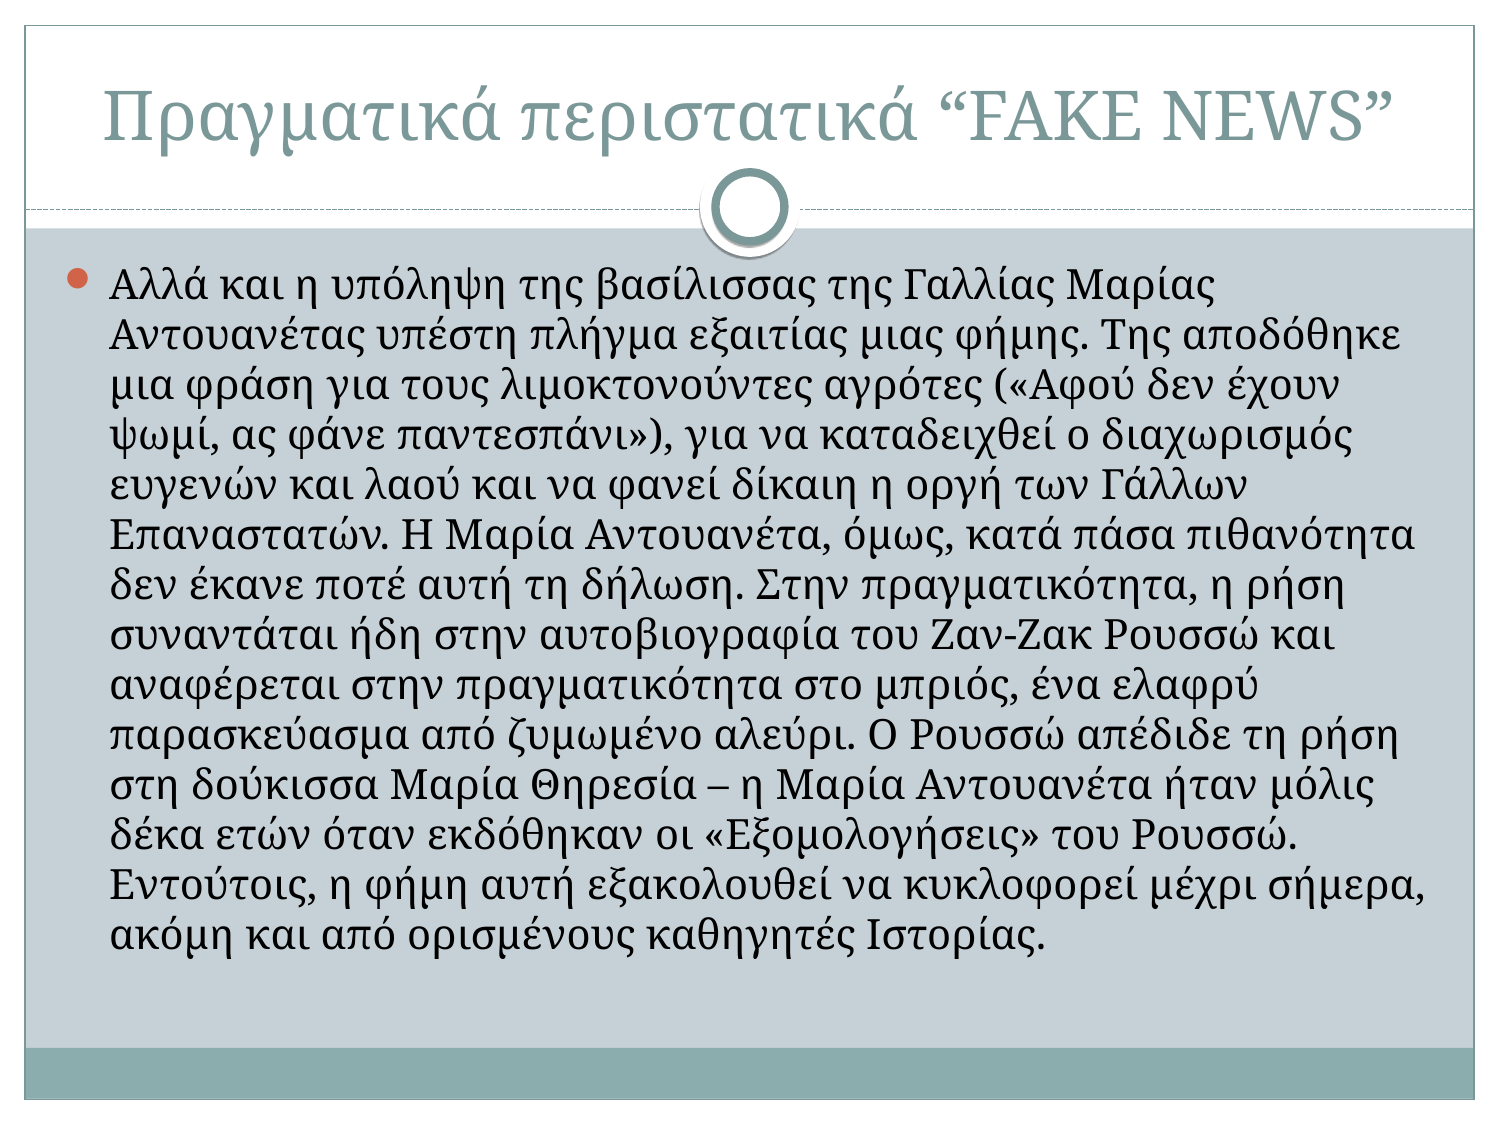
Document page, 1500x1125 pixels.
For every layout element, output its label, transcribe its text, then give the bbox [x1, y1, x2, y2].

list Αλλά και η υπόληψη της βασίλισσας της Γαλλίας Μαρίας Αντουανέτας υπέστη πλήγμα εξαιτίας μιας φήμης. Της αποδόθηκε μια φράση για τους λιμοκτονούντες αγρότες («Αφού δεν έχουν ψωμί, ας φάνε παντεσπάνι»), για να καταδειχθεί ο διαχωρισμός ευγενών και λαού και να φανεί δίκαιη η οργή των Γάλλων Επαναστατών. Η Μαρία Αντουανέτα, όμως, κατά πάσα πιθανότητα δεν έκανε ποτέ αυτή τη δήλωση. Στην πραγματικότητα, η ρήση συναντάται ήδη στην αυτοβιογραφία του Ζαν-Ζακ Ρουσσώ και αναφέρεται στην πραγματικότητα στο μπριός, ένα ελαφρύ παρασκεύασμα από ζυμωμένο αλεύρι. Ο Ρουσσώ απέδιδε τη ρήση στη δούκισσα Μαρία Θηρεσία – η Μαρία Αντουανέτα ήταν μόλις δέκα ετών όταν εκδόθηκαν οι «Εξομολογήσεις» του Ρουσσώ. Εντούτοις, η φήμη αυτή εξακολουθεί να κυκλοφορεί μέχρι σήμερα, ακόμη και από ορισμένους καθηγητές Ιστορίας. [49, 250, 1445, 1001]
title Πραγματικά περιστατικά “FAKE NEWS” [49, 37, 1450, 162]
